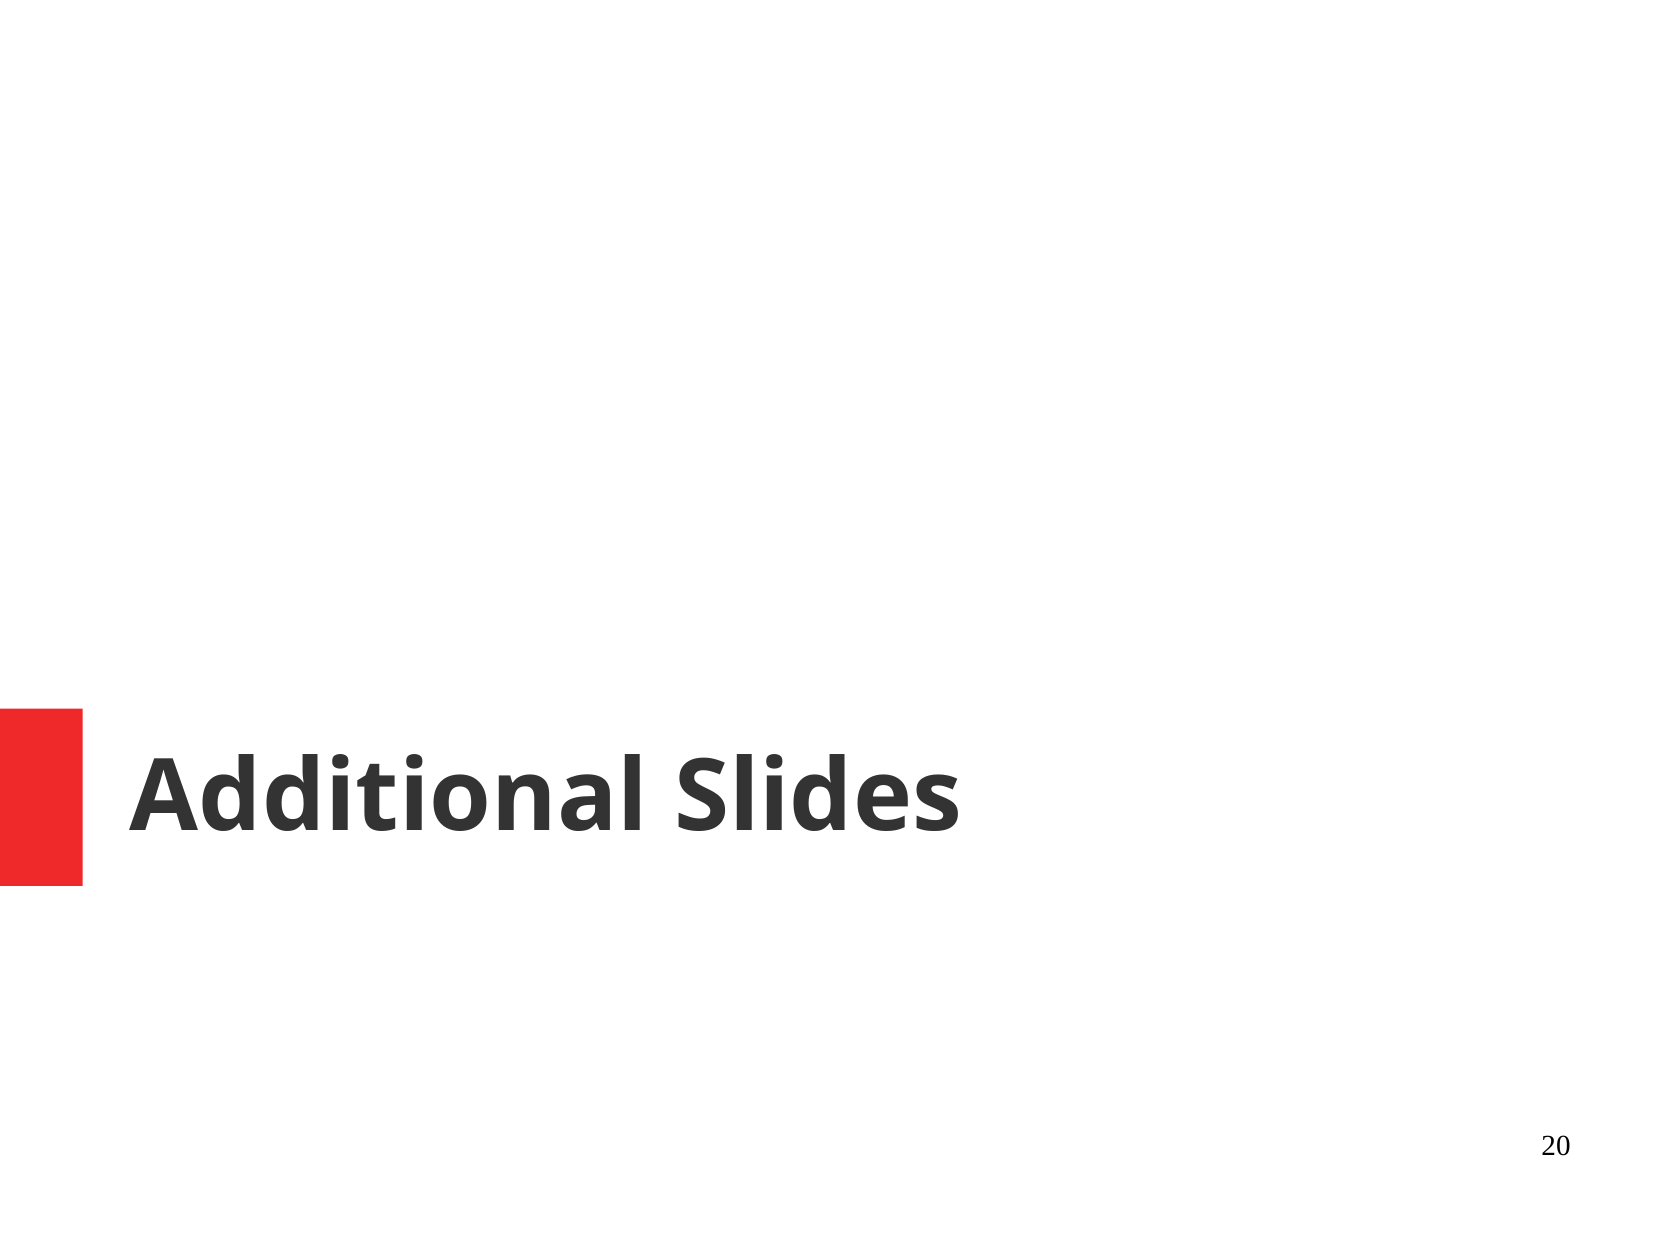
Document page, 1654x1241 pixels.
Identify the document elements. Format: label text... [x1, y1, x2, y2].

title Additional Slides [129, 673, 1536, 910]
